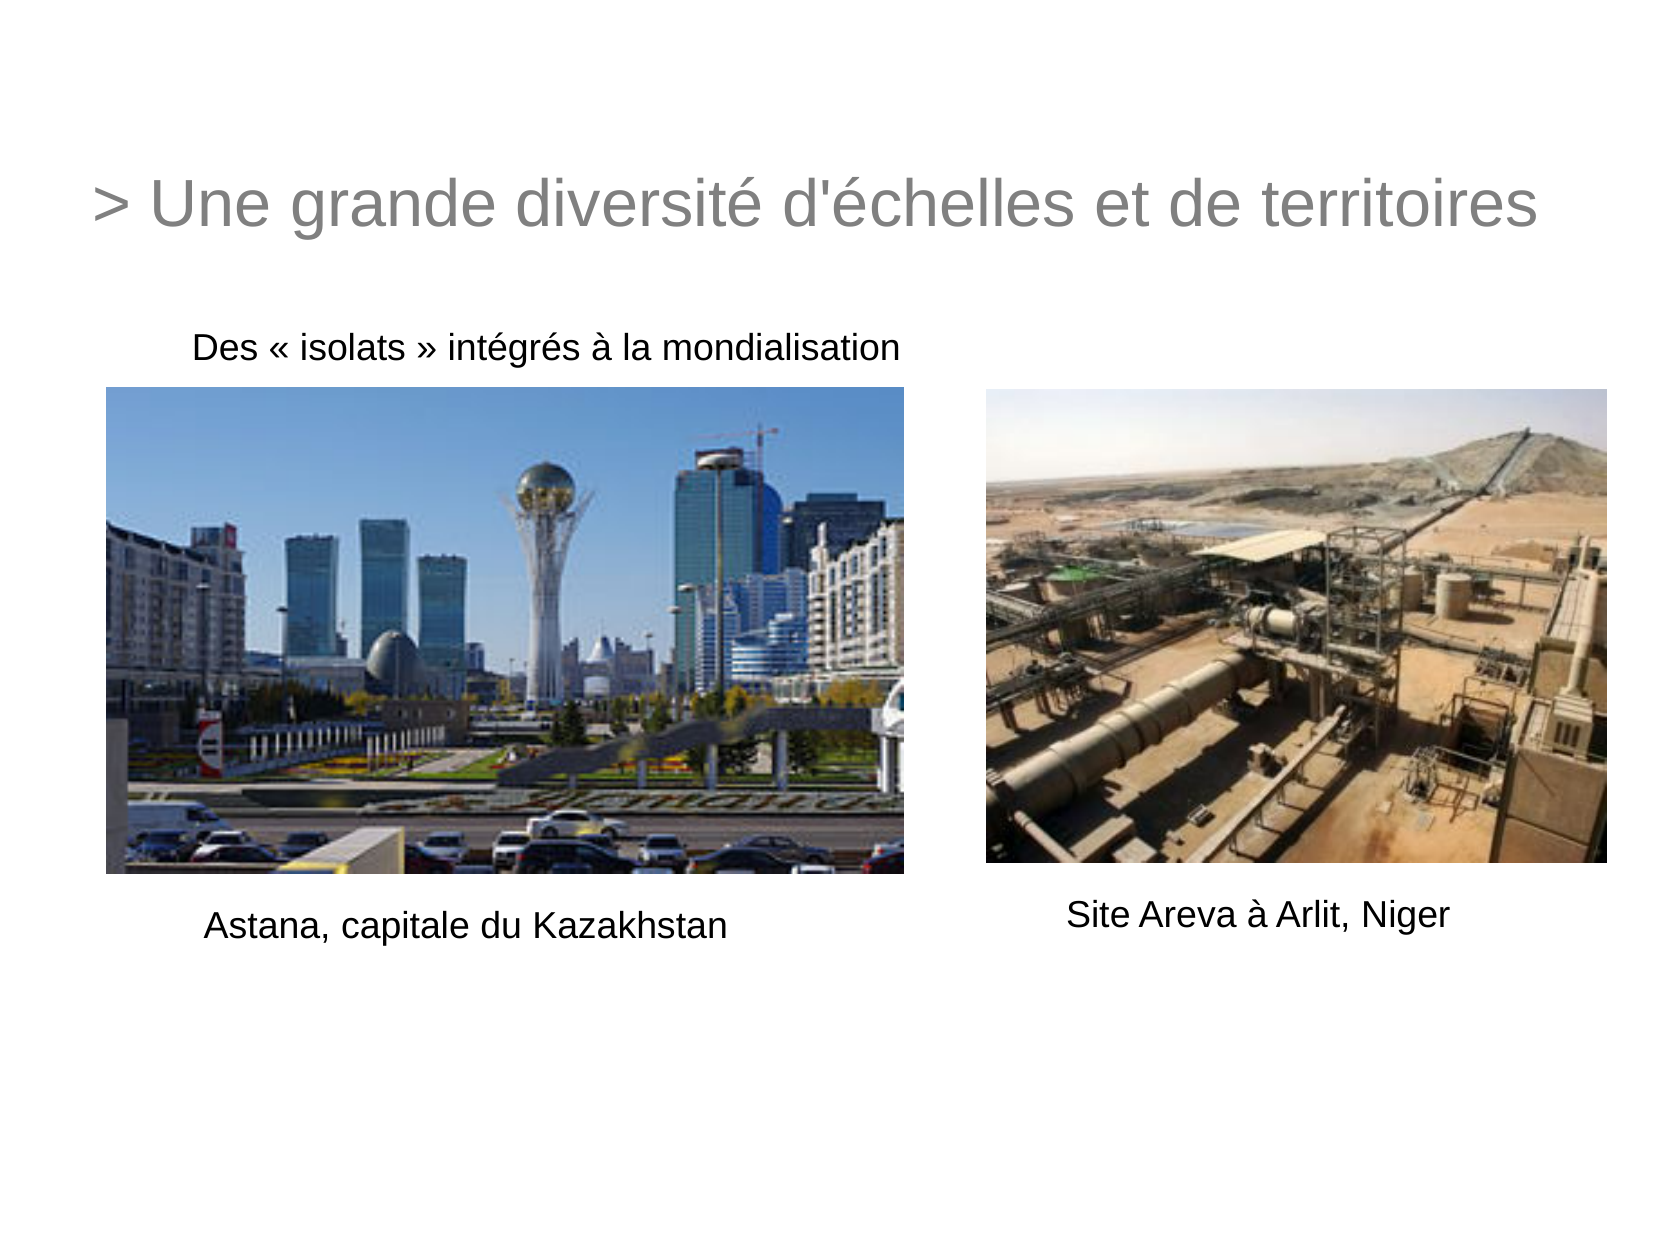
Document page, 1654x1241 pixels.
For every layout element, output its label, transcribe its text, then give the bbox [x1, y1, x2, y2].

picture [106, 387, 904, 875]
text_box > Une grande diversité d'échelles et de territoires [77, 158, 1555, 249]
picture [986, 389, 1607, 863]
text_box Des « isolats » intégrés à la mondialisation [177, 318, 916, 376]
text_box Site Areva à Arlit, Niger [1051, 885, 1467, 943]
text_box Astana, capitale du Kazakhstan [188, 897, 754, 955]
